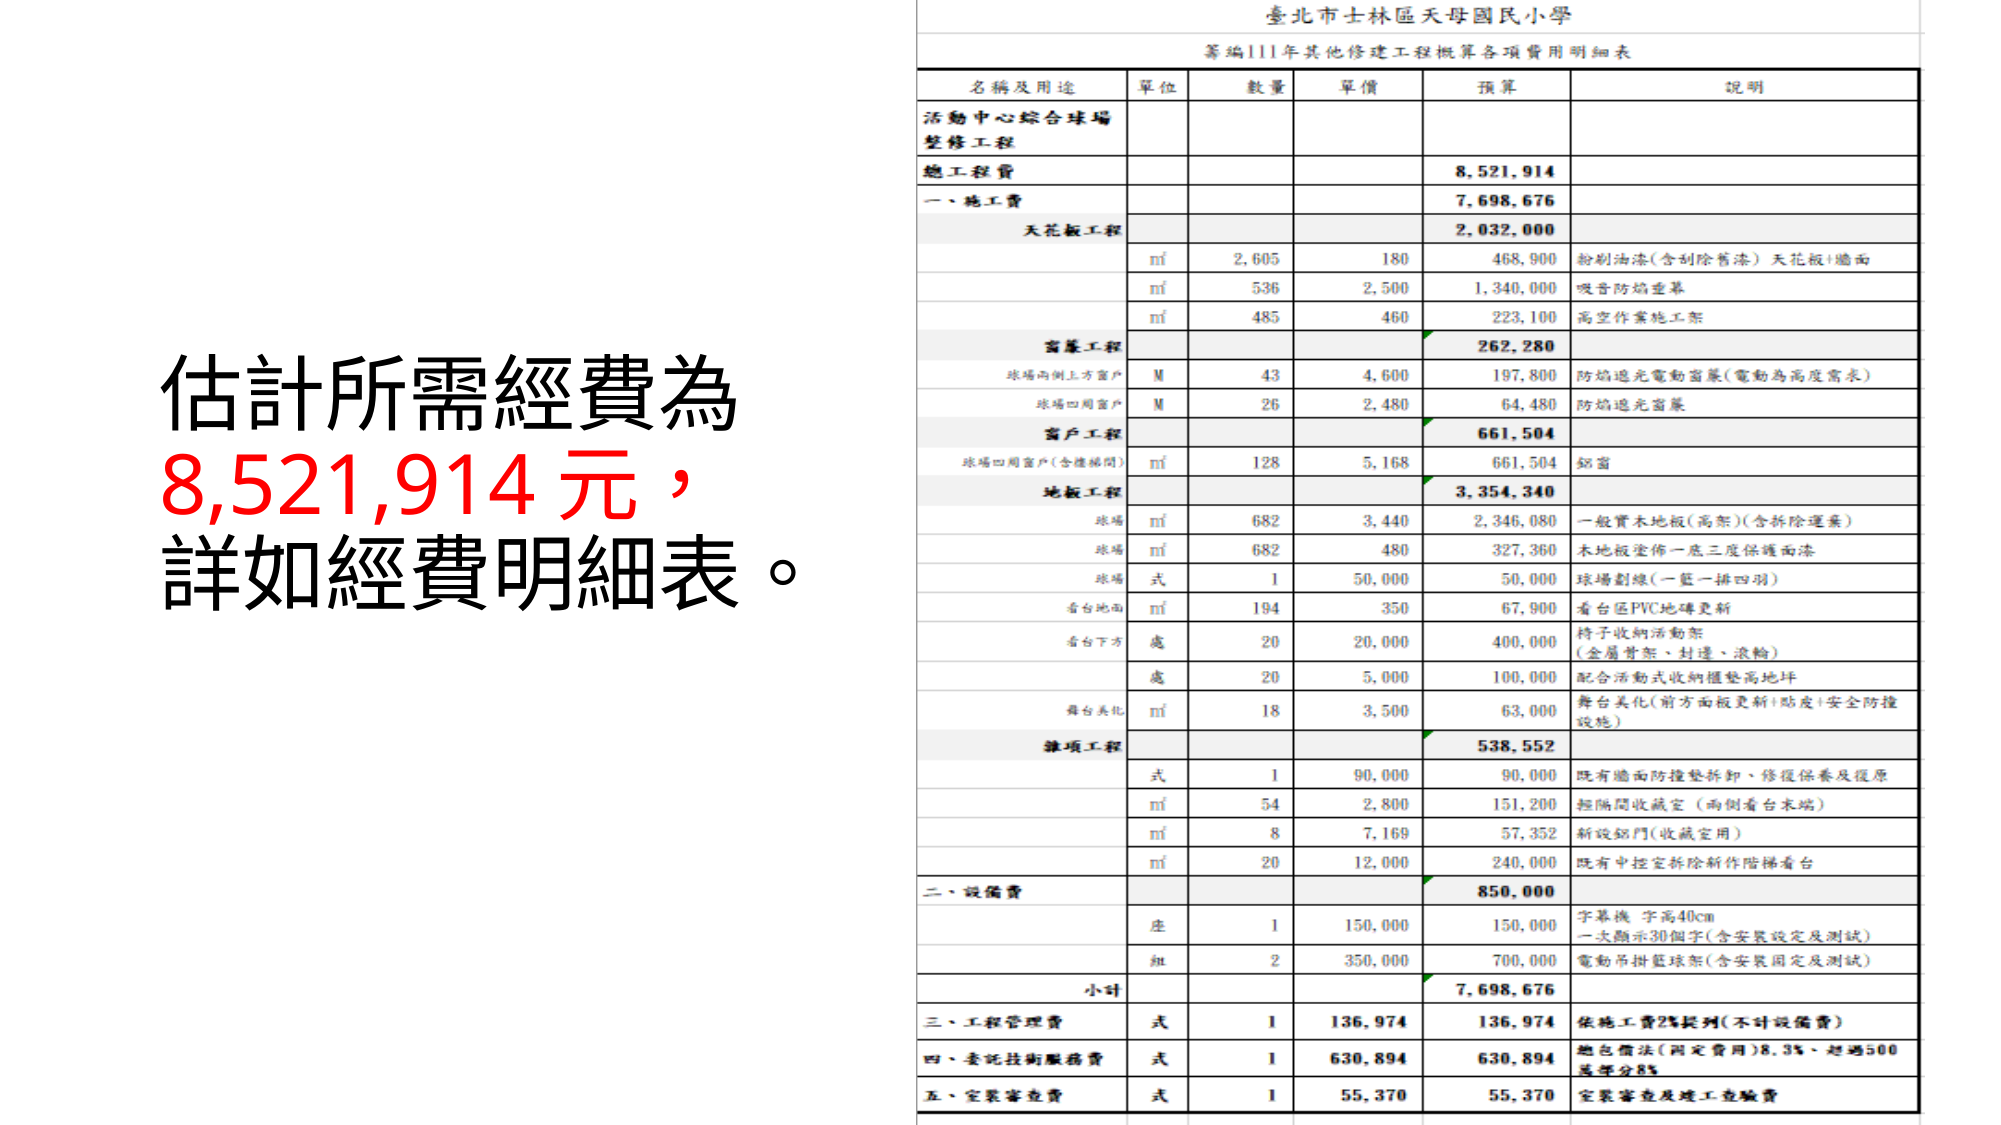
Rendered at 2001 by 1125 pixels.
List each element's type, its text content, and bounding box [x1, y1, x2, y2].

picture [916, 0, 1925, 1125]
title 估計所需經費為 8,521,914元， 詳如經費明細表。 [144, 345, 916, 563]
